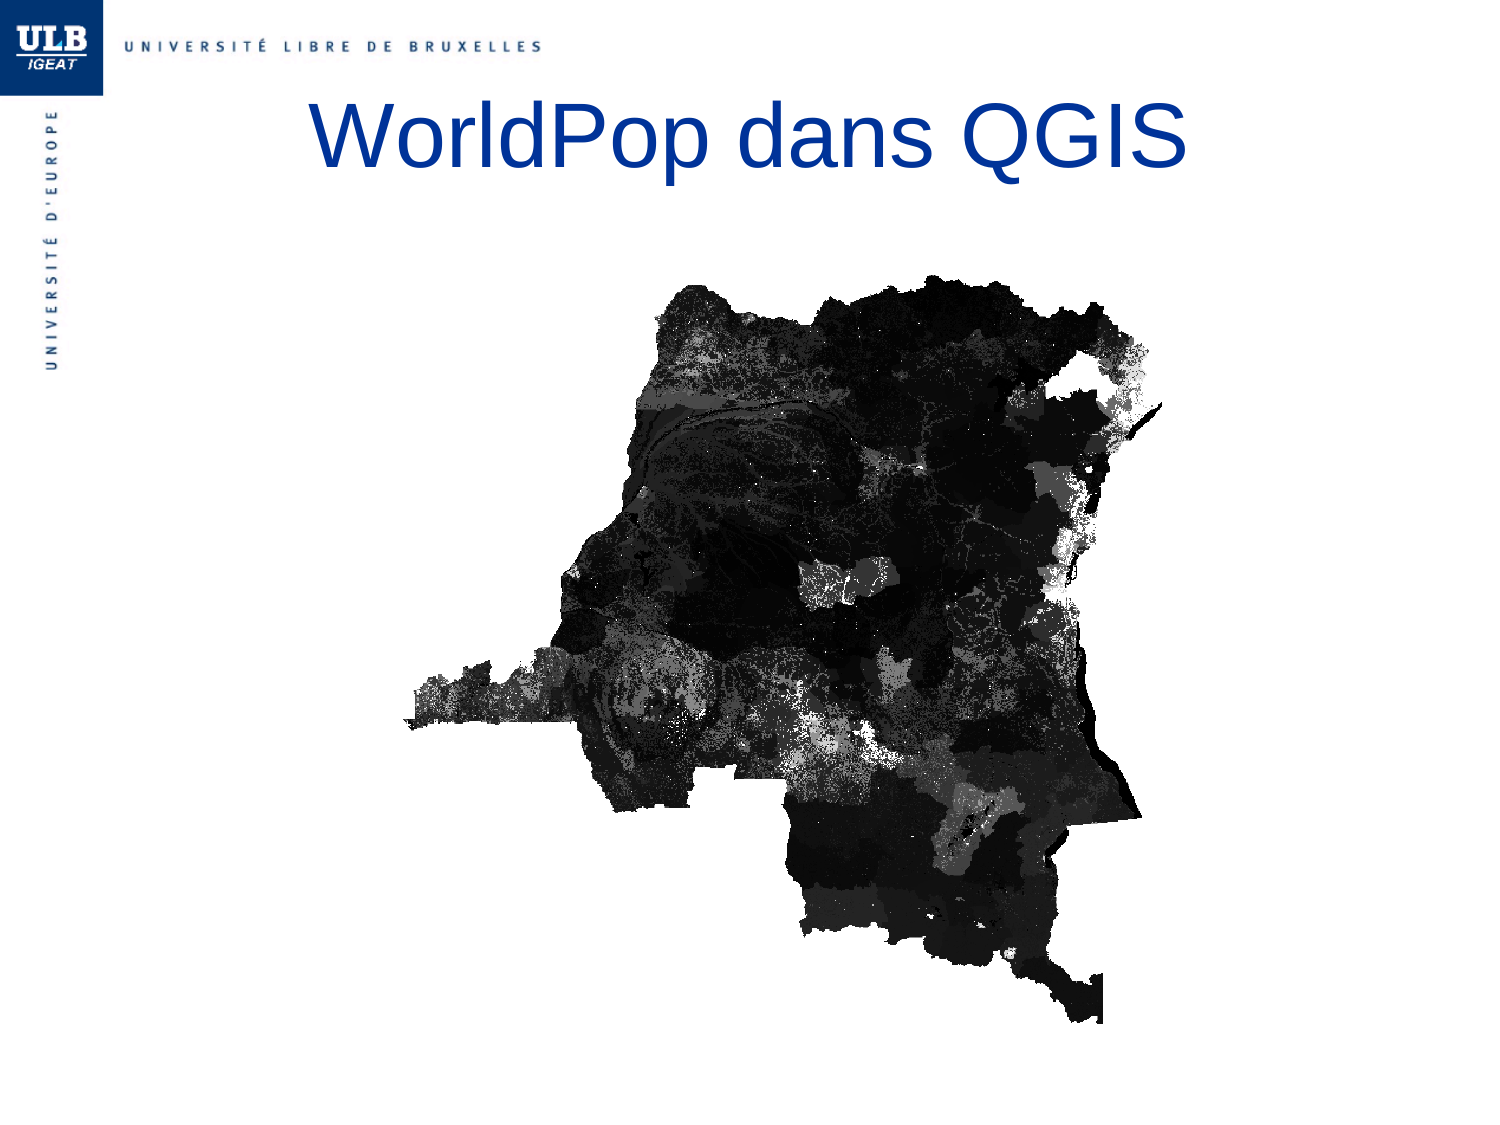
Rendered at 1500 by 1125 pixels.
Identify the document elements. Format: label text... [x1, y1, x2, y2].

picture [0, 0, 1500, 1125]
title WorldPop dans QGIS [75, 21, 1425, 257]
